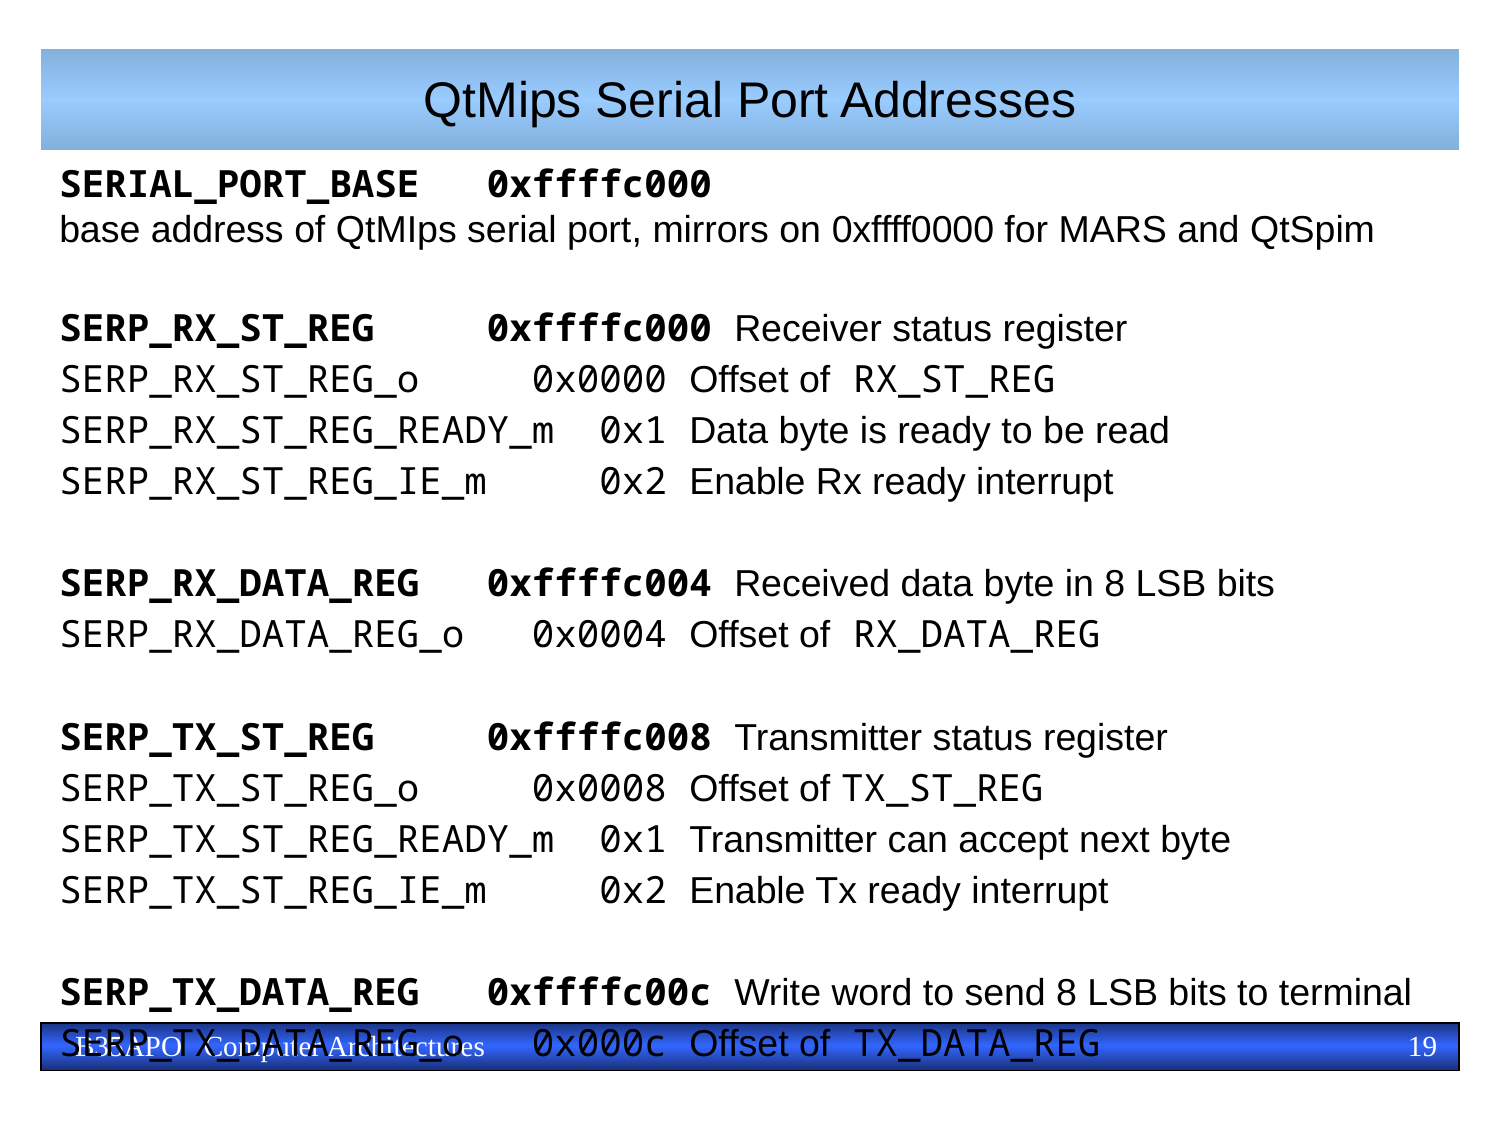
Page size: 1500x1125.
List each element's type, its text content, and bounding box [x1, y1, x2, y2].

title QtMips Serial Port Addresses [41, 49, 1459, 150]
text_box SERIAL_PORT_BASE 0xffffc000 base address of QtMIps serial port, mirrors on 0xffff0000 for MARS and QtSpim SERP_RX_ST_REG 0xffffc000 Receiver status register SERP_RX_ST_REG_o 0x0000 Offset of RX_ST_REG SERP_RX_ST_REG_READY_m 0x1 Data byte is ready to be read SERP_RX_ST_REG_IE_m 0x2 Enable Rx ready interrupt SERP_RX_DATA_REG 0xffffc004 Received data byte in 8 LSB bits SERP_RX_DATA_REG_o 0x0004 Offset of RX_DATA_REG SERP_TX_ST_REG 0xffffc008 Transmitter status register SERP_TX_ST_REG_o 0x0008 Offset of TX_ST_REG SERP_TX_ST_REG_READY_m 0x1 Transmitter can accept next byte SERP_TX_ST_REG_IE_m 0x2 Enable Tx ready interrupt SERP_TX_DATA_REG 0xffffc00c Write word to send 8 LSB bits to terminal SERP_TX_DATA_REG_o 0x000c Offset of TX_DATA_REG [44, 150, 1468, 1050]
